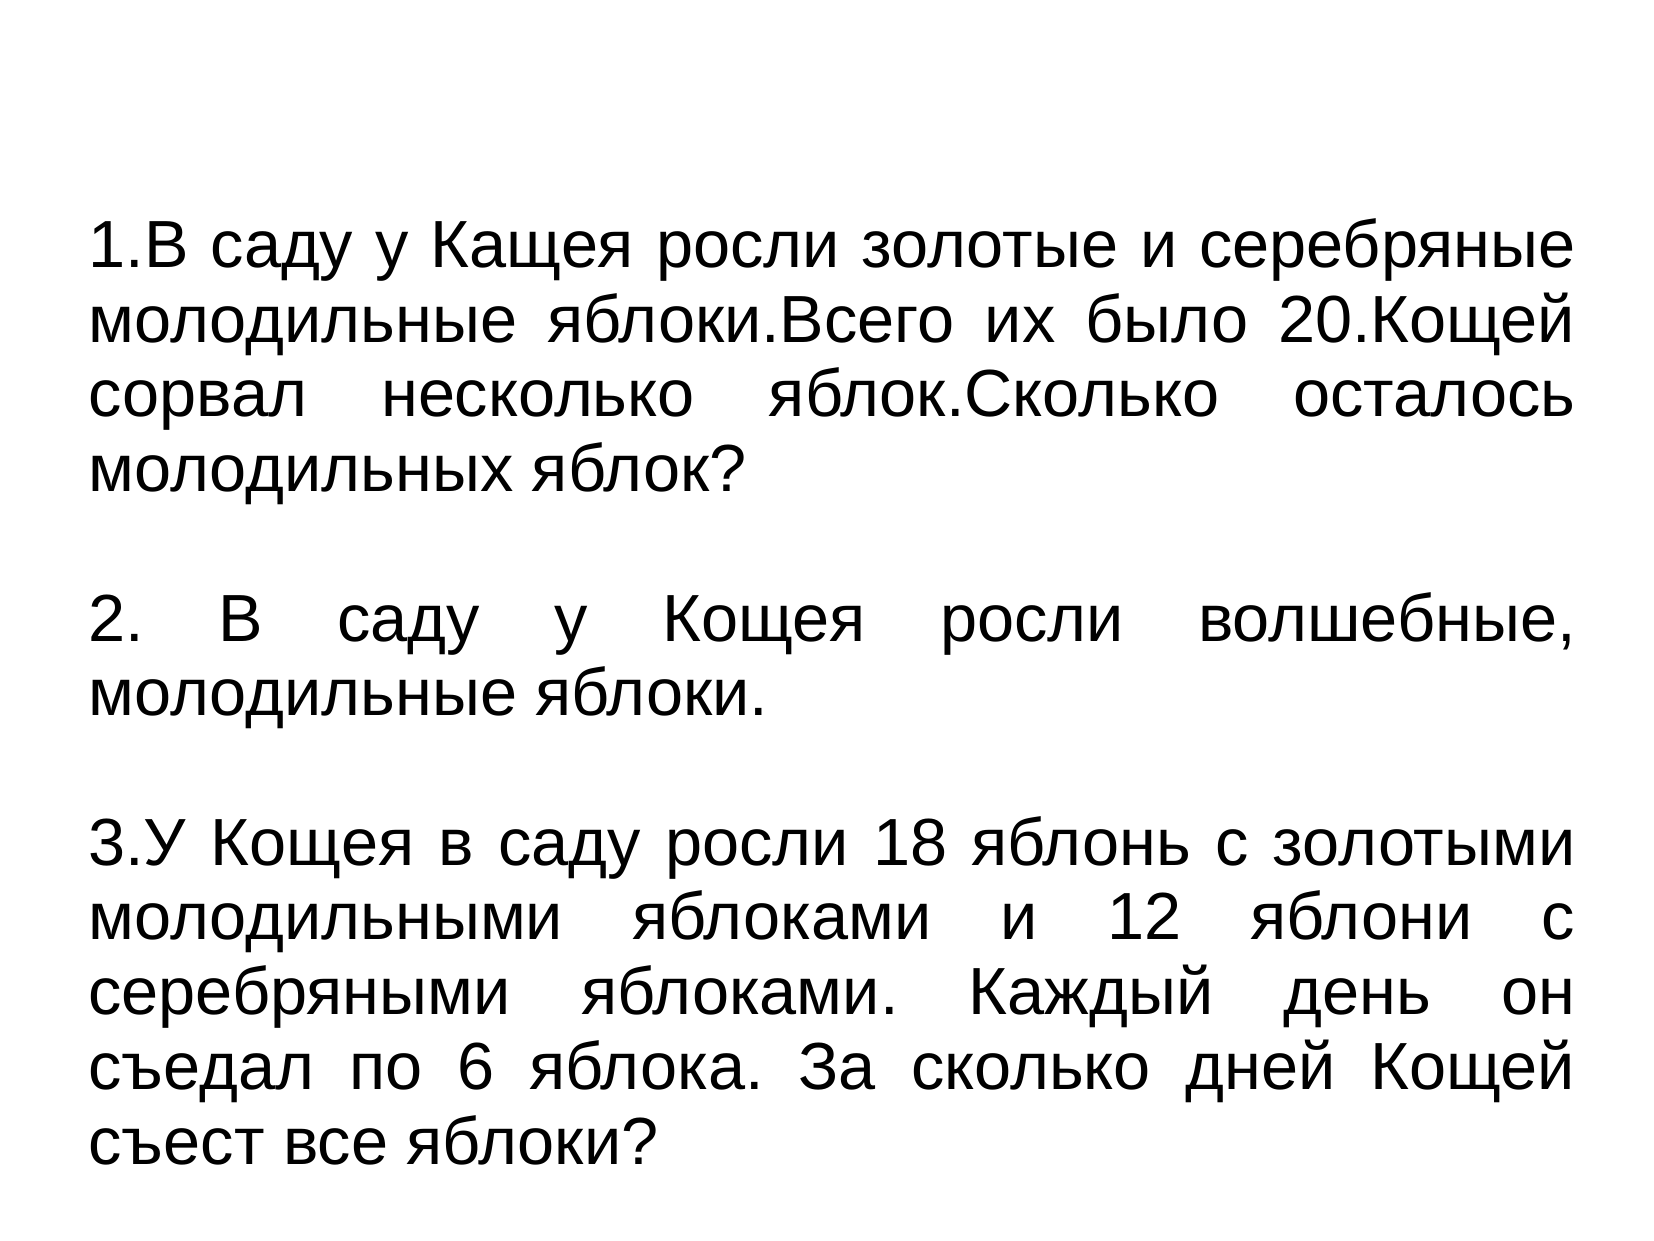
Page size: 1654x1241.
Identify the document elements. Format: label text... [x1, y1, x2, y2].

subtitle 1.В саду у Кащея росли золотые и серебряные молодильные яблоки.Всего их было 20.Кощей сорвал несколько яблок.Сколько осталось молодильных яблок? 2. В саду у Кощея росли волшебные, молодильные яблоки. 3.У Кощея в саду росли 18 яблонь с золотыми молодильными яблоками и 12 яблони с серебряными яблоками. Каждый день он съедал по 6 яблока. За сколько дней Кощей съест все яблоки? [88, 206, 1577, 1179]
